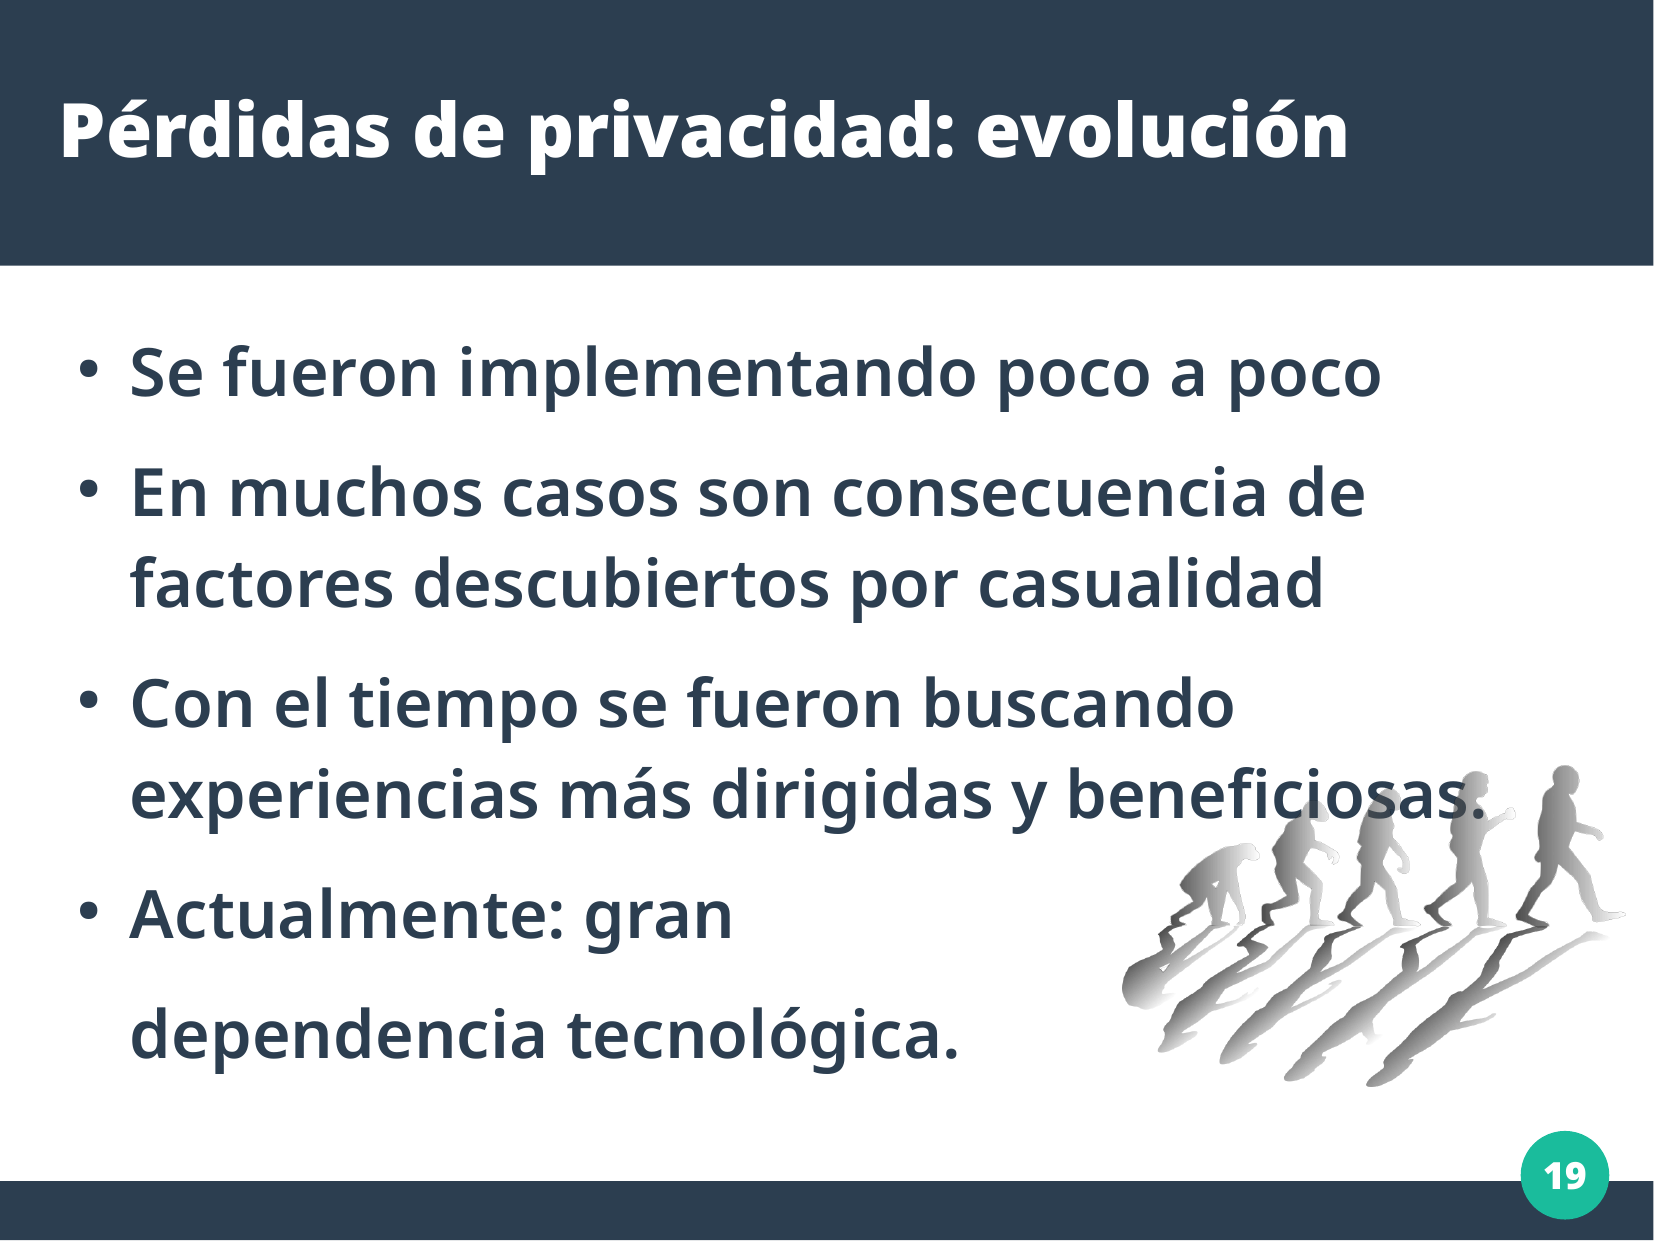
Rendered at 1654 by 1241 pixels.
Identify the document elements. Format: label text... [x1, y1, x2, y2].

title Pérdidas de privacidad: evolución [59, 49, 1595, 207]
list Se fueron implementando poco a poco En muchos casos son consecuencia de factores descubiertos por casualidad Con el tiempo se fueron buscando experiencias más dirigidas y beneficiosas. Actualmente: gran dependencia tecnológica. [59, 324, 1595, 1152]
picture [1122, 765, 1626, 1087]
